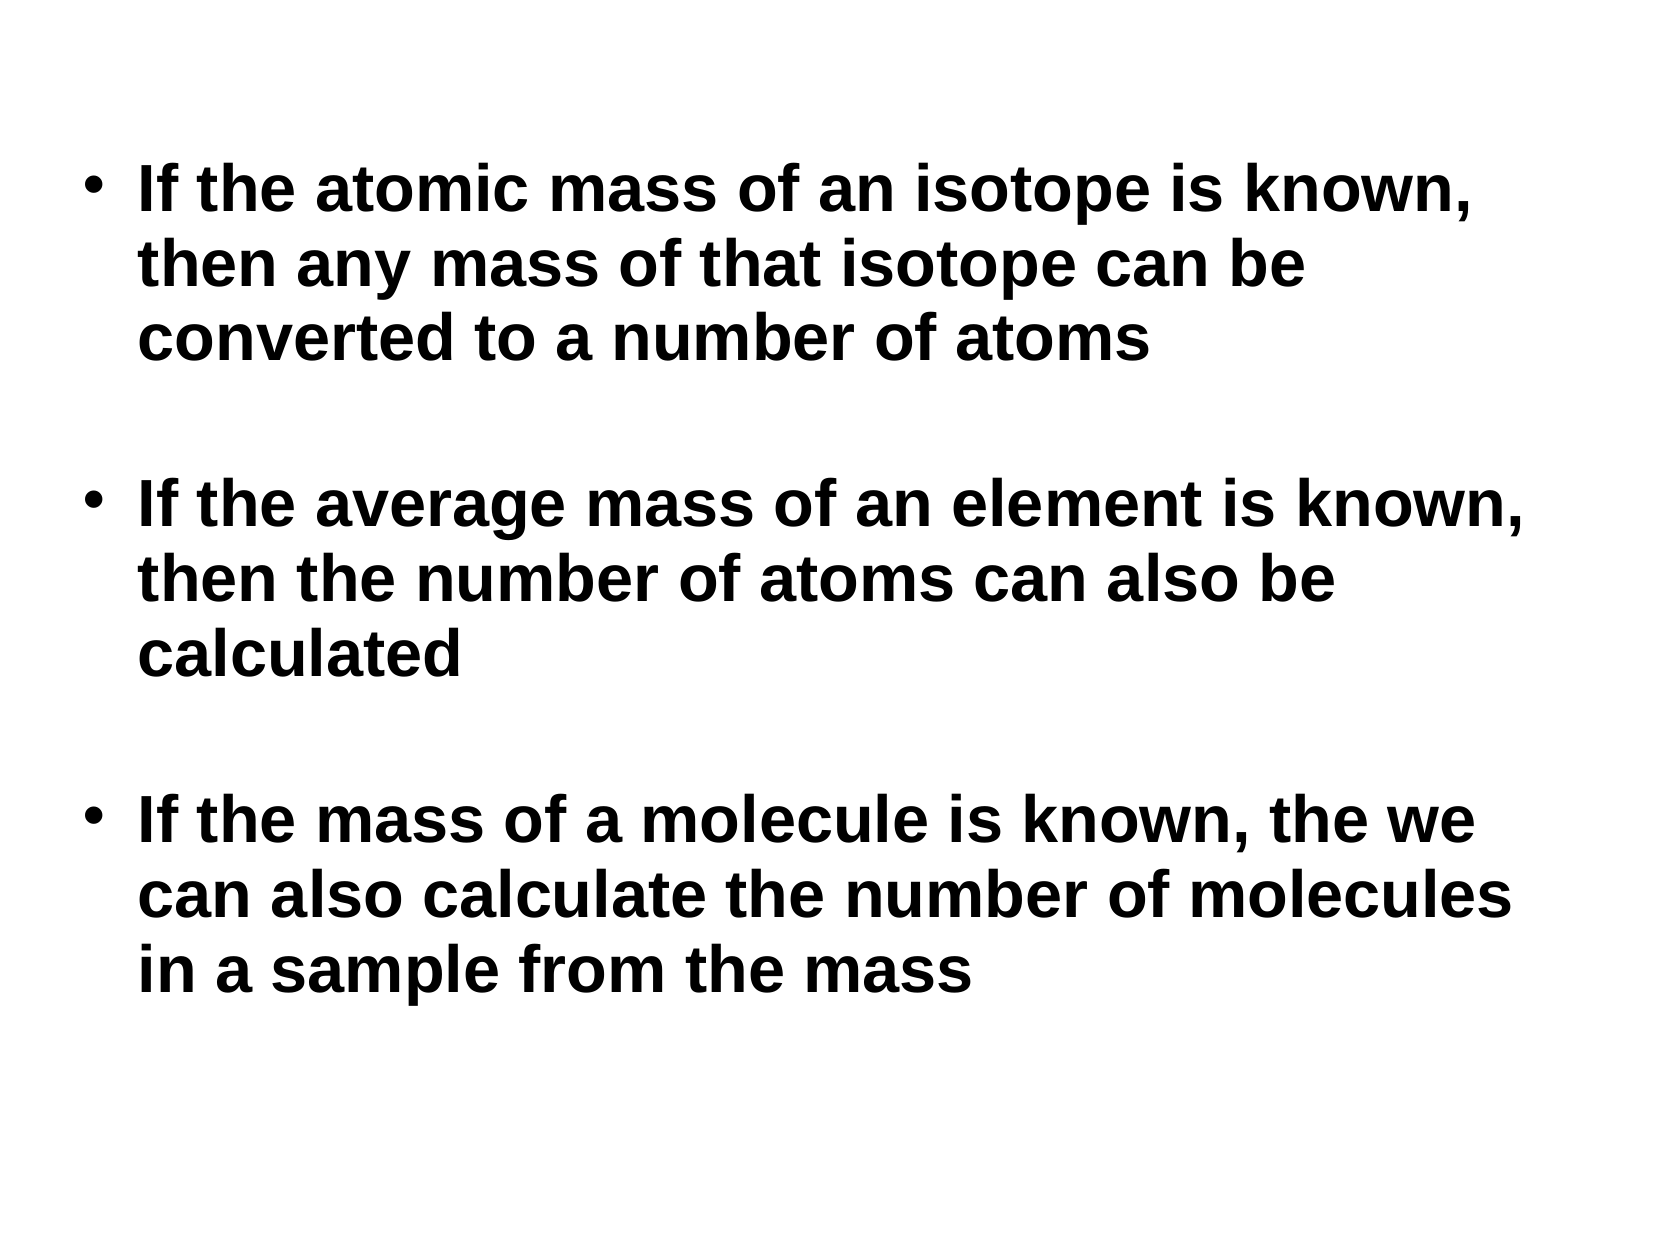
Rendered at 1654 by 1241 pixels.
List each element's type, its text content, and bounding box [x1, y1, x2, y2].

text_box If the atomic mass of an isotope is known, then any mass of that isotope can be converted to a number of atoms If the average mass of an element is known, then the number of atoms can also be calculated If the mass of a molecule is known, the we can also calculate the number of molecules in a sample from the mass [82, 49, 1571, 1108]
